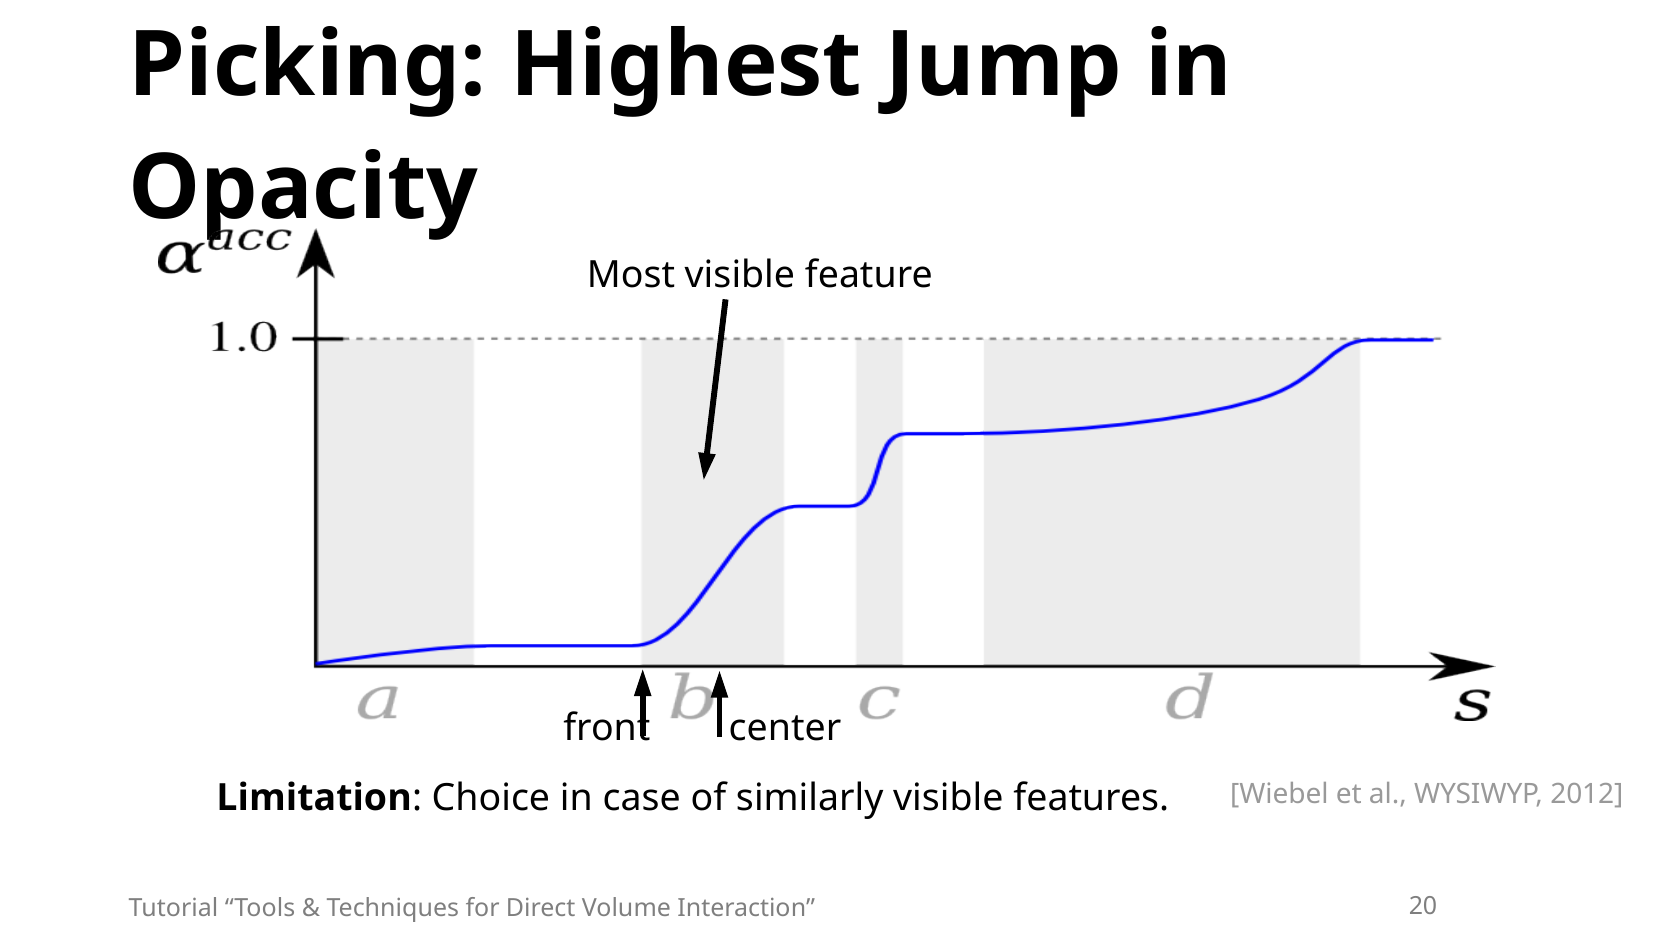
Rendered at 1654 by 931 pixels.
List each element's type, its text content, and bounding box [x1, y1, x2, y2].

text_box center [713, 692, 837, 752]
text_box Limitation: Choice in case of similarly visible features. [201, 762, 1030, 822]
text_box [Wiebel et al., WYSIWYP, 2012] [1215, 765, 1578, 814]
title Picking: Highest Jump in Opacity [113, 50, 1540, 193]
picture [158, 228, 1496, 721]
text_box front [548, 692, 649, 752]
text_box Most visible feature [572, 240, 893, 300]
